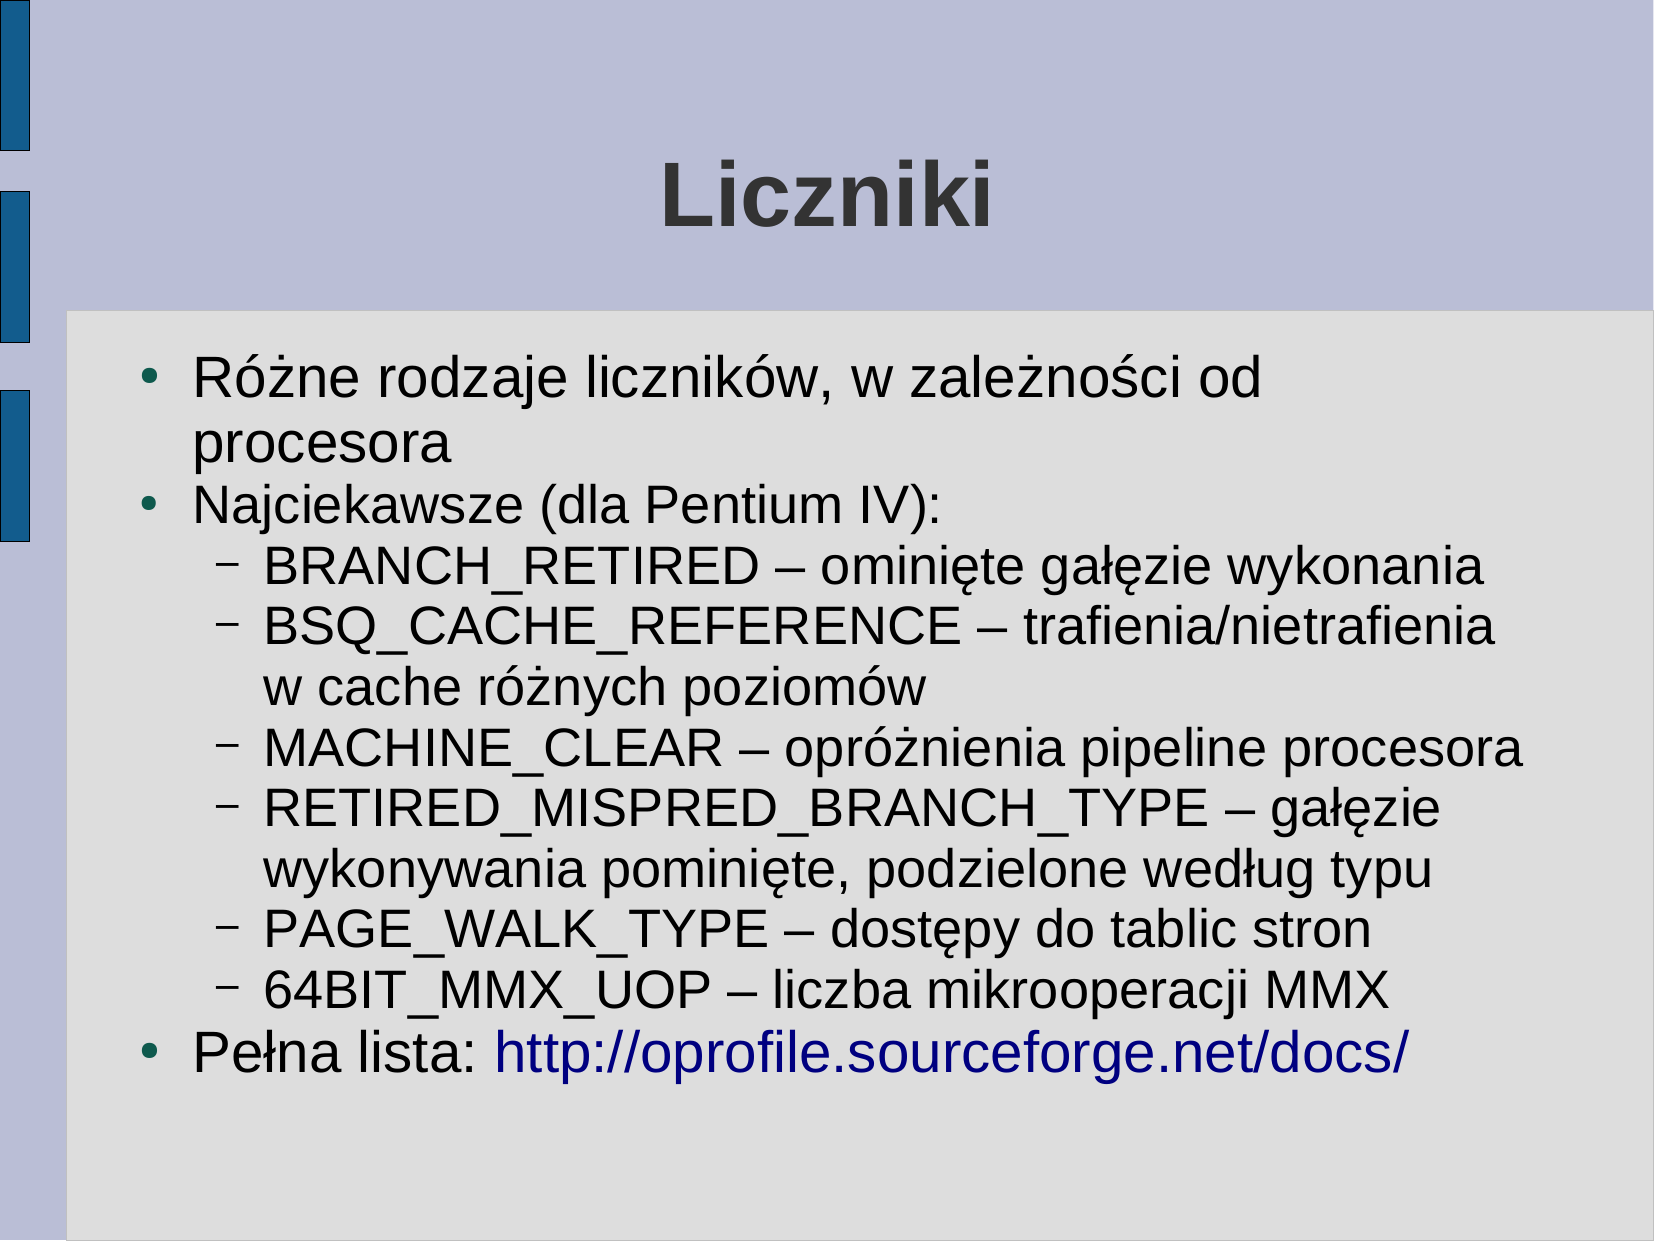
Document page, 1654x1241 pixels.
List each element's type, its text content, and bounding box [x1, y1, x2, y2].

title Liczniki [121, 91, 1534, 299]
list Różne rodzaje liczników, w zależności od procesora Najciekawsze (dla Pentium IV): BRANCH_RETIRED – ominięte gałęzie wykonania BSQ_CACHE_REFERENCE – trafienia/nietrafienia w cache różnych poziomów MACHINE_CLEAR – opróżnienia pipeline procesora RETIRED_MISPRED_BRANCH_TYPE – gałęzie wykonywania pominięte, podzielone według typu PAGE_WALK_TYPE – dostępy do tablic stron 64BIT_MMX_UOP – liczba mikrooperacji MMX Pełna lista: http://oprofile.sourceforge.net/docs/ [121, 344, 1534, 1168]
